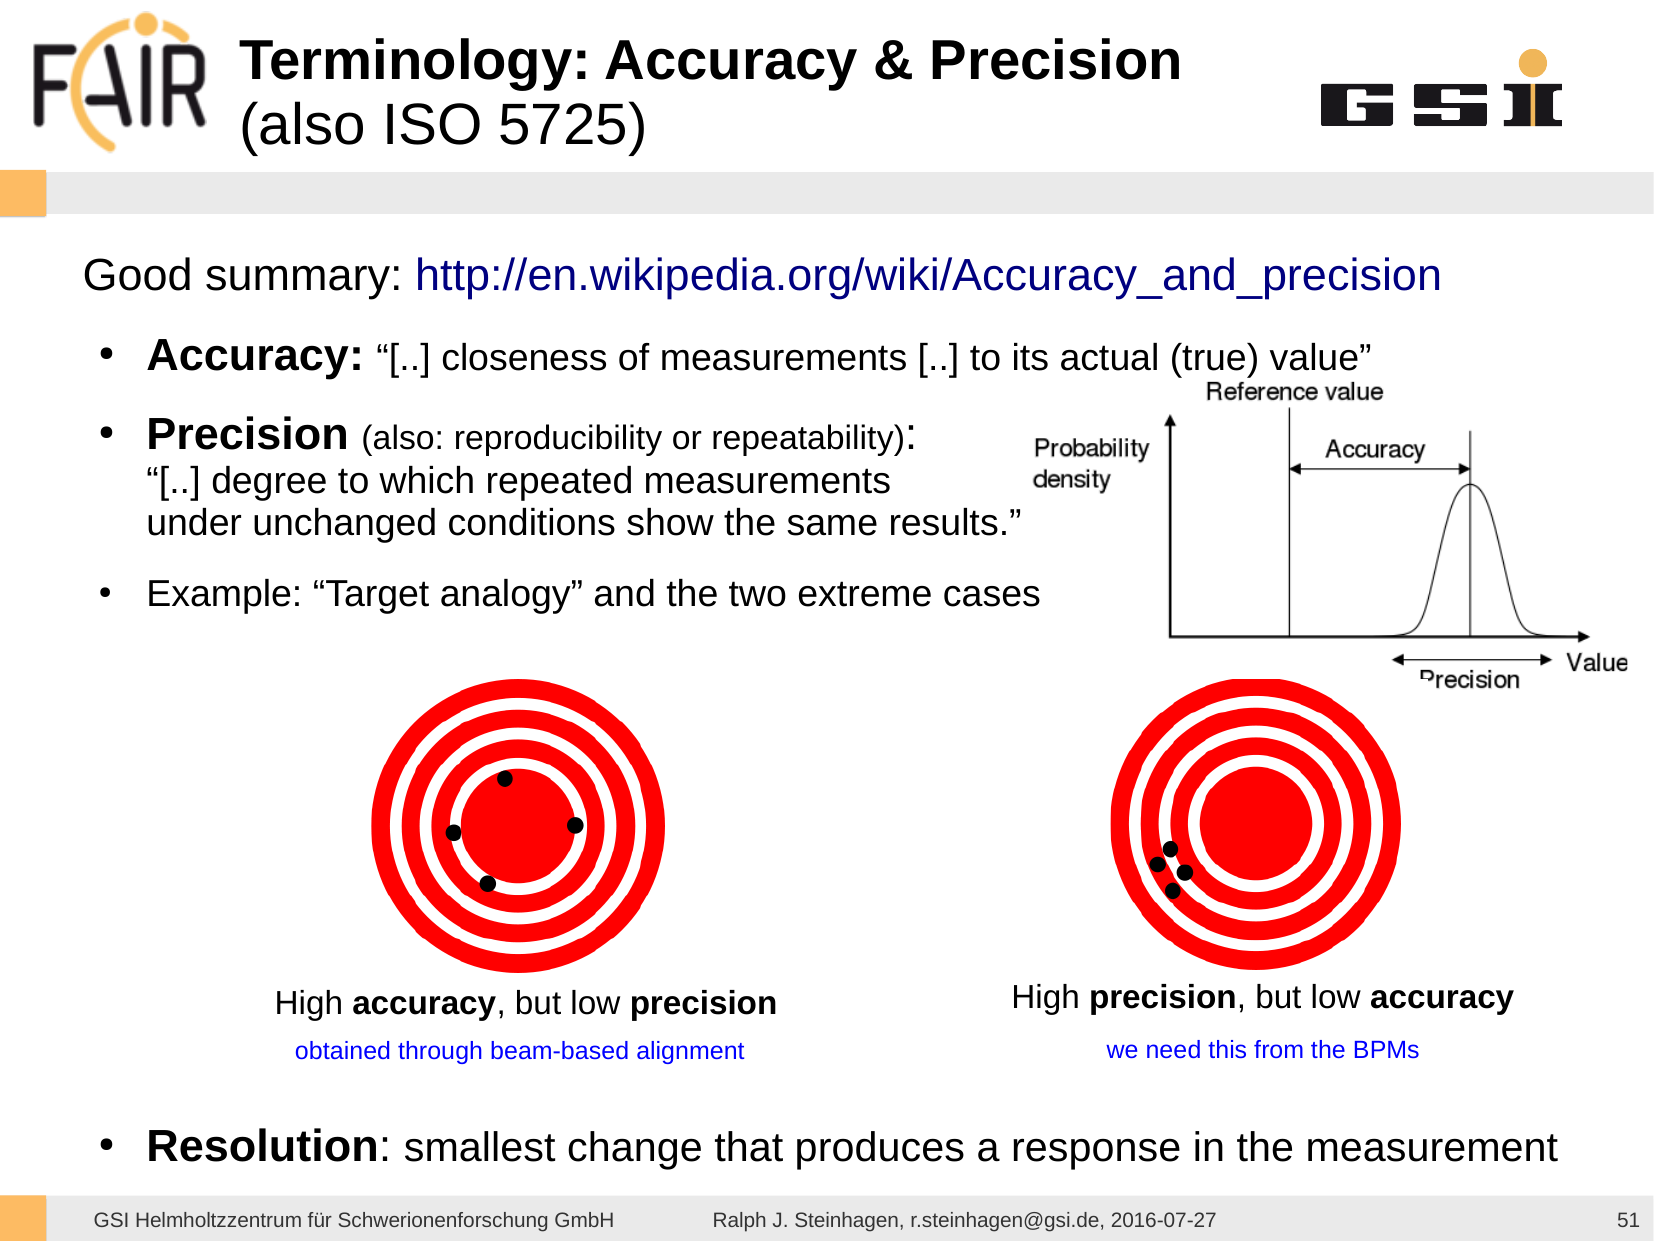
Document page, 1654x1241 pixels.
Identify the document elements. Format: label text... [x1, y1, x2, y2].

text_box we need this from the BPMs [1024, 1028, 1503, 1076]
title Terminology: Accuracy & Precision (also ISO 5725) [239, 0, 1297, 191]
picture [33, 10, 207, 155]
picture [1319, 46, 1564, 129]
text_box High precision, but low accuracy [930, 970, 1596, 1029]
list Good summary: http://en.wikipedia.org/wiki/Accuracy_and_precision Accuracy: “[..] closeness of measurements [..] to its actual (true) value” Precision (also: reproducibility or repeatability): “[..] degree to which repeated measurements under unchanged conditions show the same results.” Example: “Target analogy” and the two extreme cases Resolution: smallest change that produces a response in the measurement [82, 249, 1571, 1190]
picture [1110, 679, 1428, 970]
picture [1571, 376, 1628, 706]
text_box obtained through beam-based alignment [189, 1029, 852, 1077]
picture [371, 679, 685, 977]
text_box High accuracy, but low precision [221, 977, 832, 1029]
